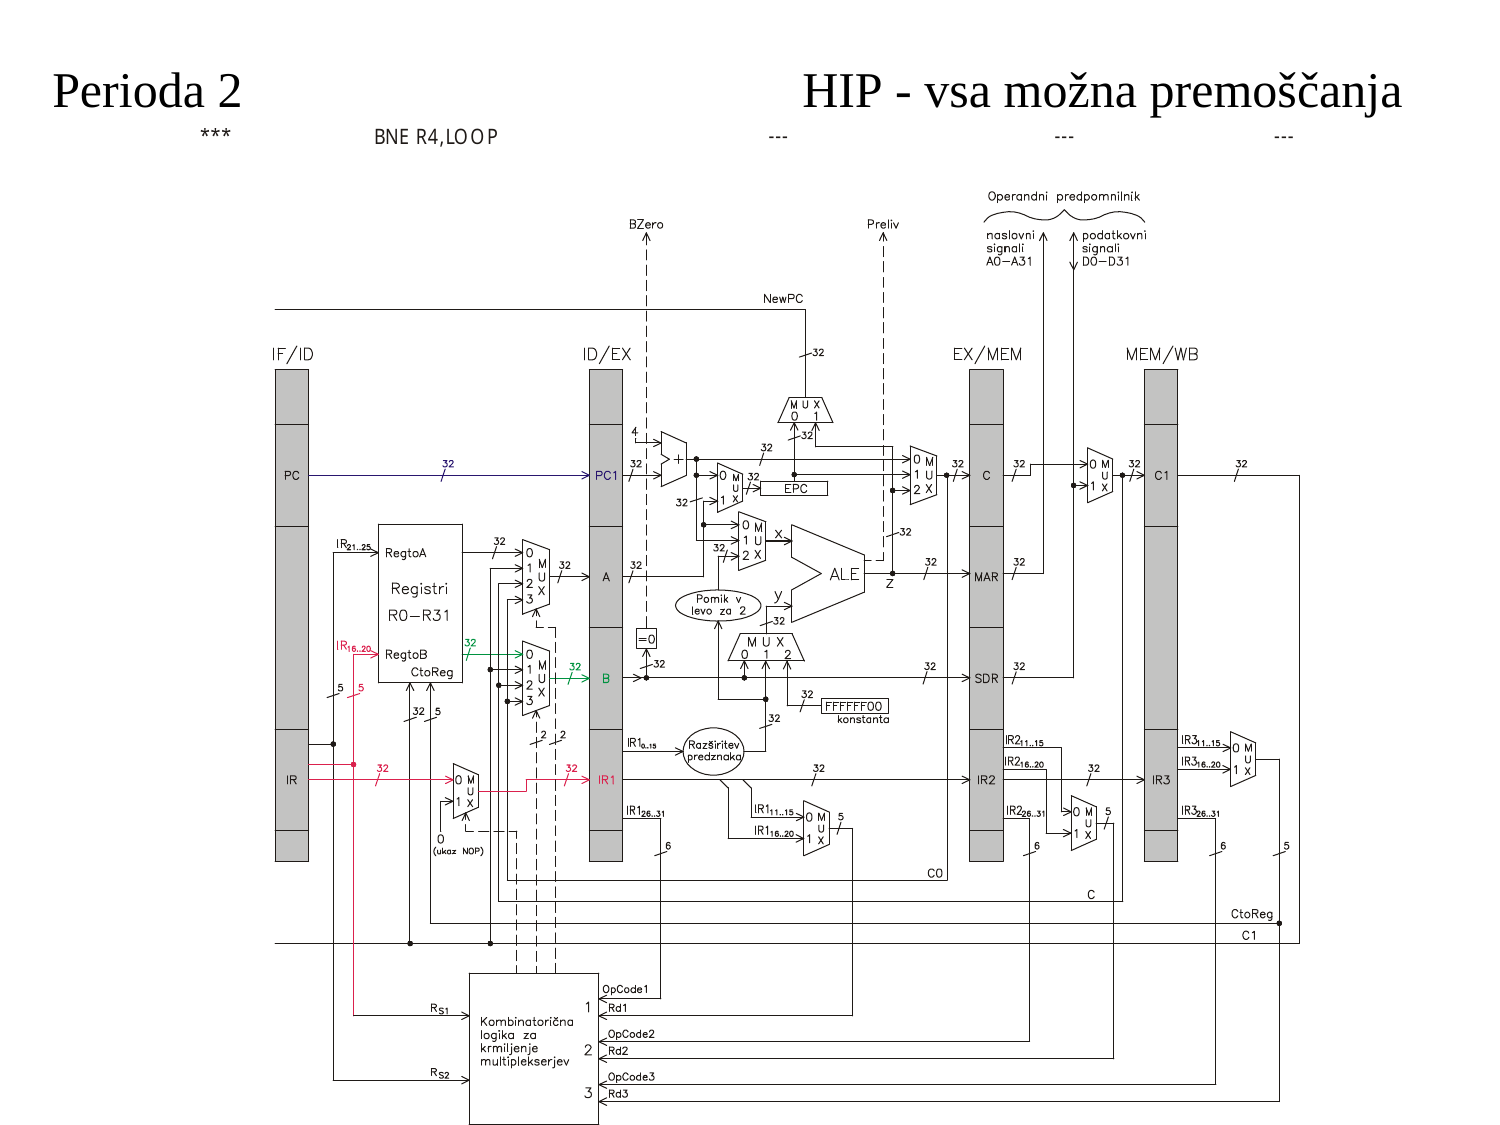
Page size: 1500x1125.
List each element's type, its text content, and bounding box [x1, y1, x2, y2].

text_box Perioda 2 HIP - vsa možna premoščanja [37, 49, 1476, 126]
picture [200, 128, 1300, 1125]
